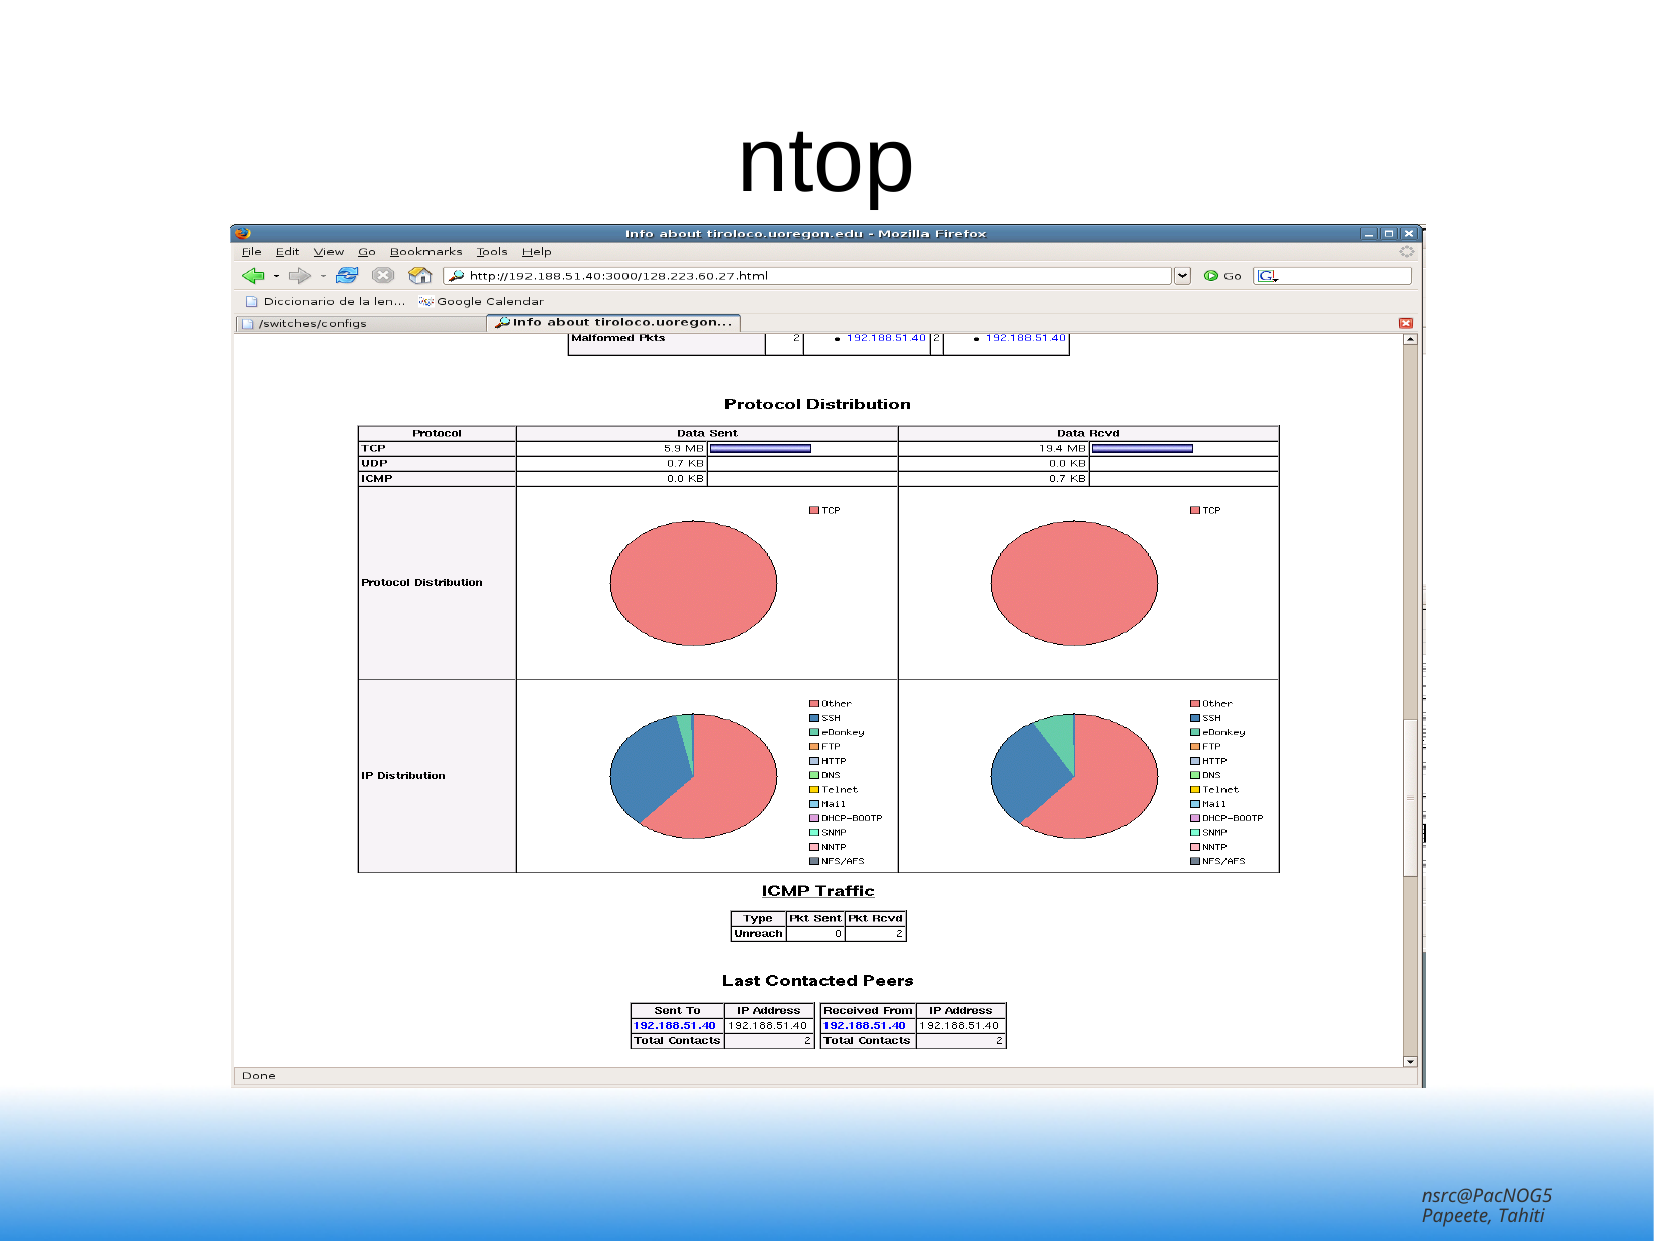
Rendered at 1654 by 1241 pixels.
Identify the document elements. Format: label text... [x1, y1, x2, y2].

text_box ntop [82, 95, 1571, 211]
picture [0, 224, 1654, 1241]
